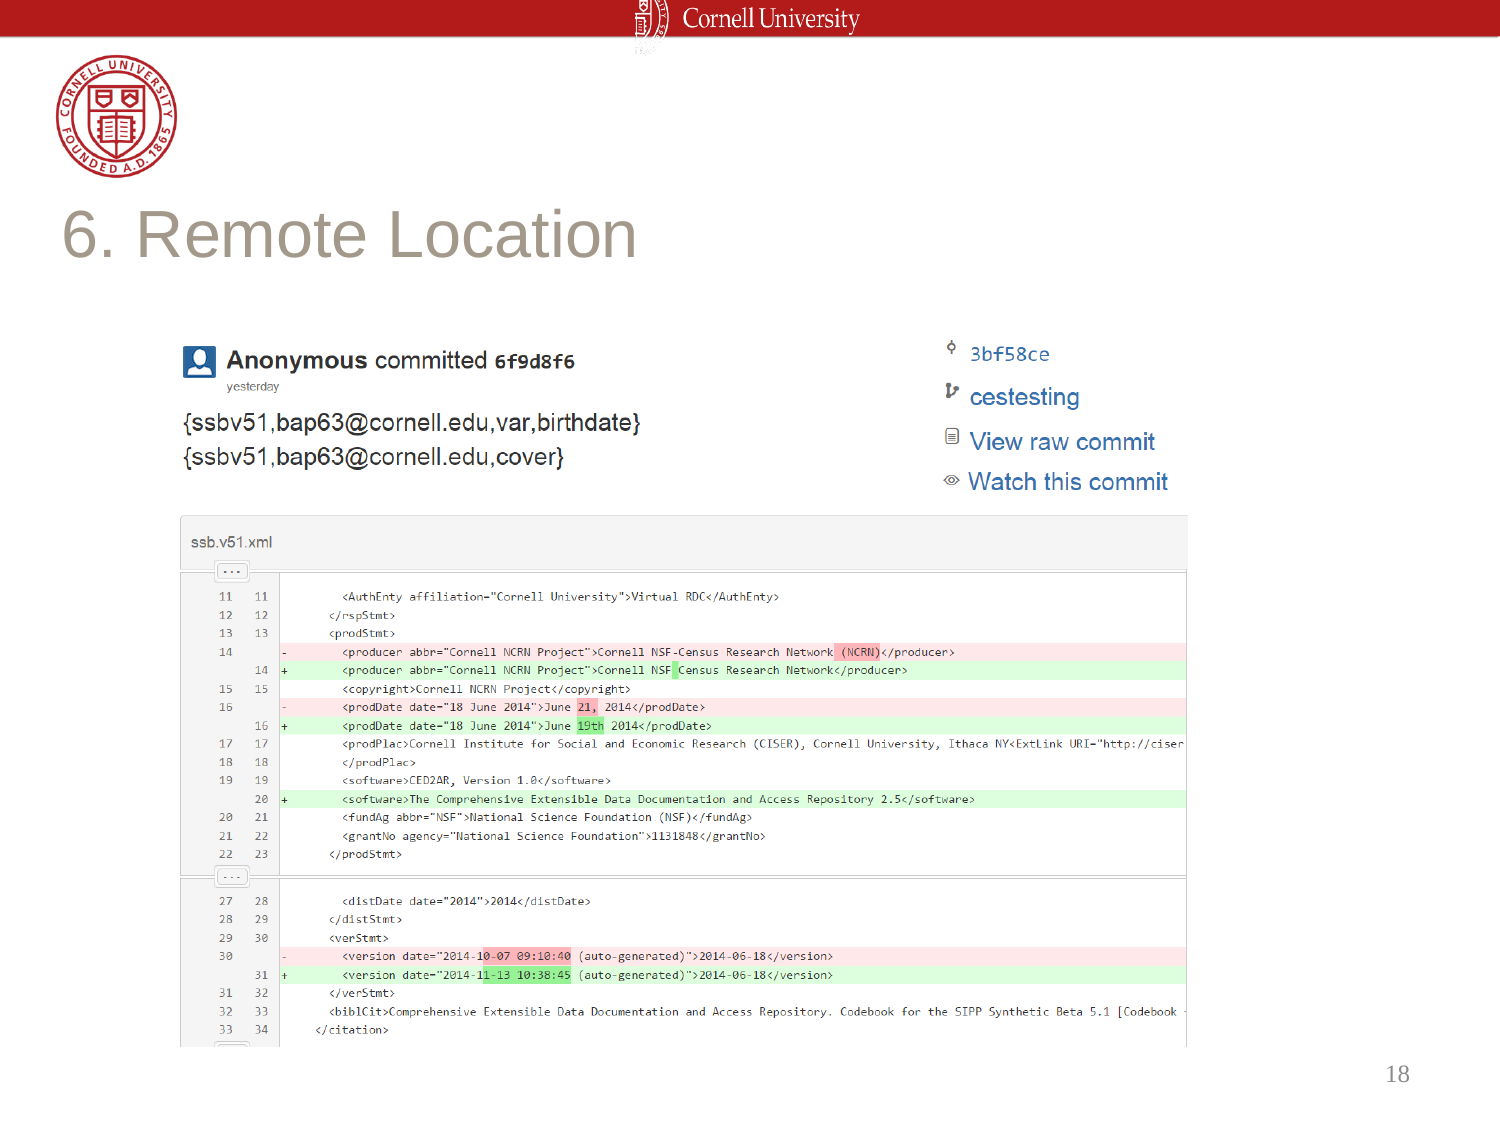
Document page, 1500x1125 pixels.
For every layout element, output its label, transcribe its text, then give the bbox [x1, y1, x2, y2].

title 6. Remote Location [46, 174, 1471, 288]
picture [635, 0, 860, 60]
picture [174, 324, 1188, 1047]
slide_number <number> [1074, 1042, 1425, 1103]
picture [50, 50, 195, 174]
